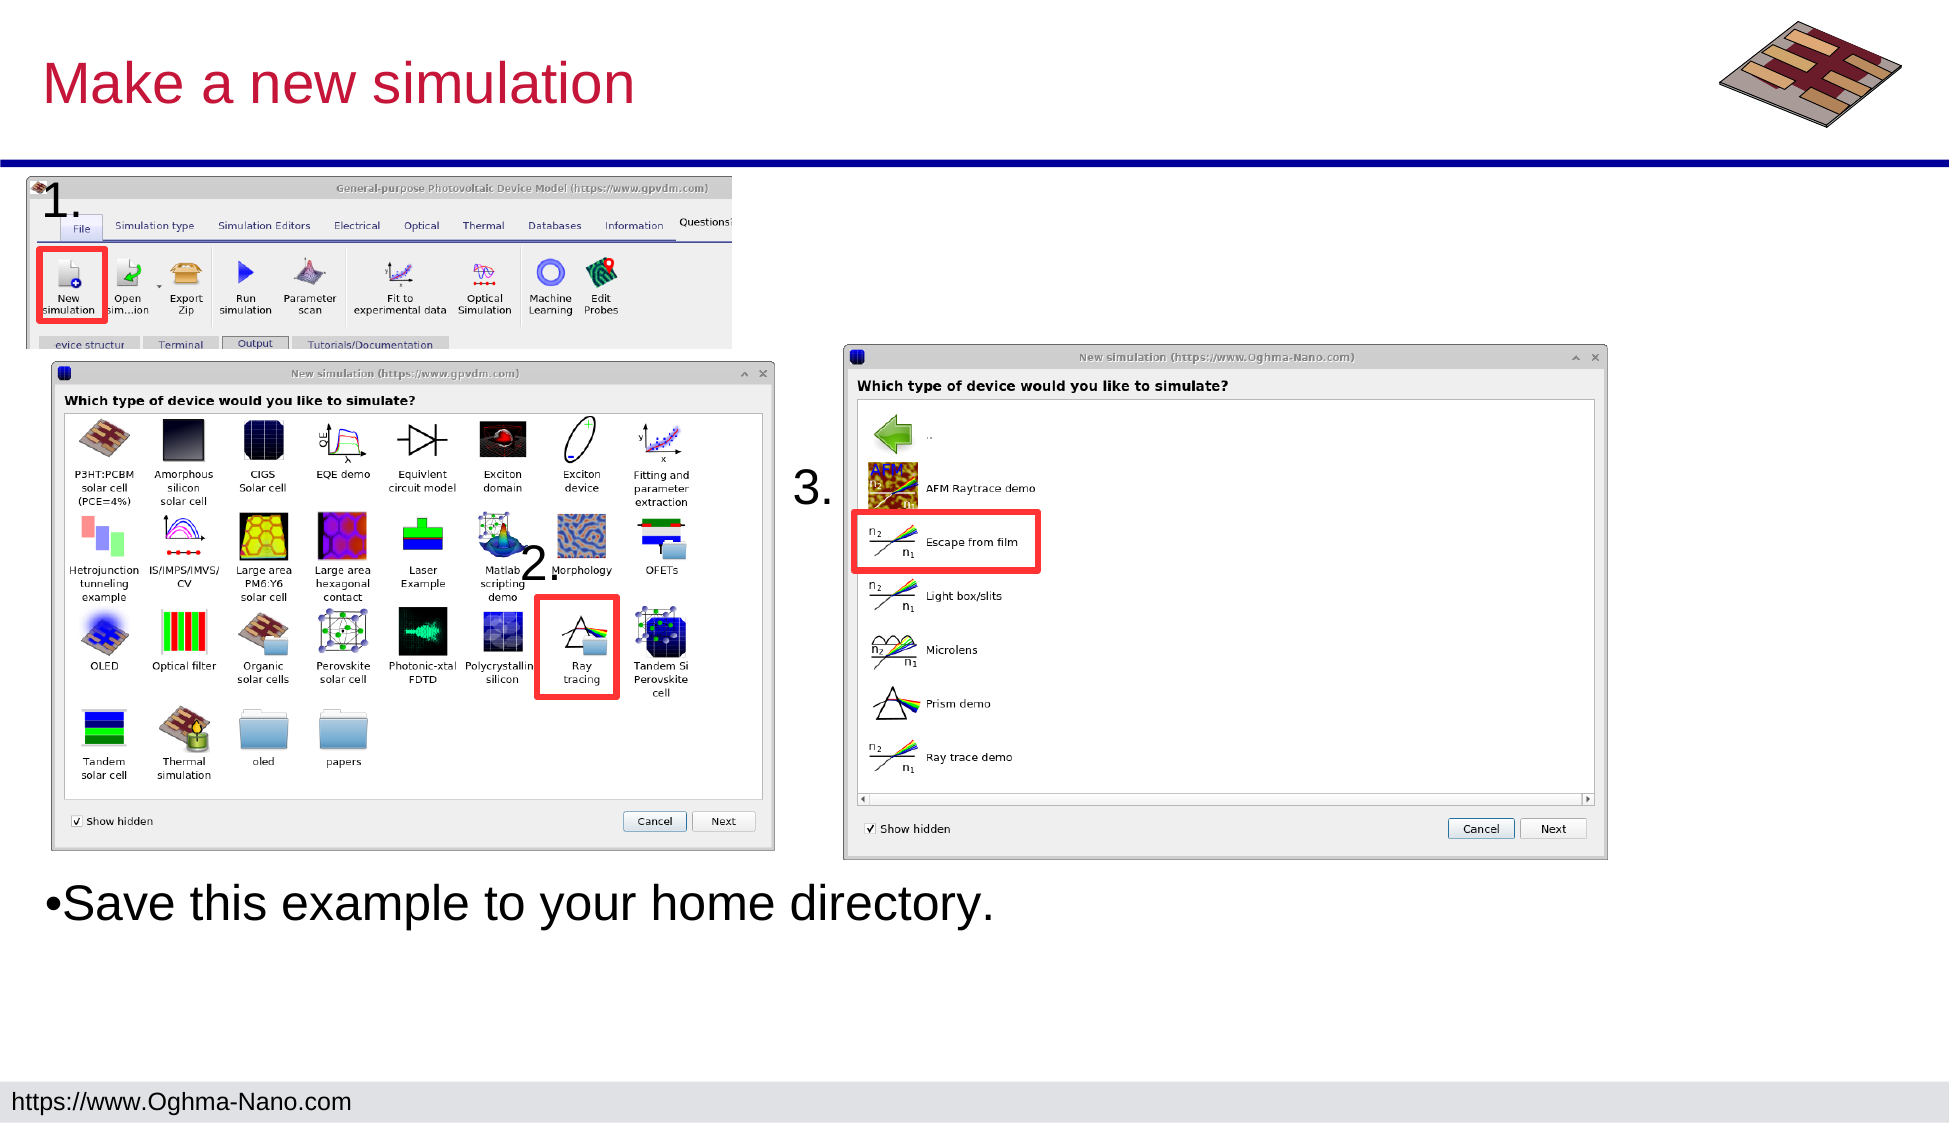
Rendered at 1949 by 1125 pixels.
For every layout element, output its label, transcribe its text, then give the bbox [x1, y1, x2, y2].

list Save this example to your home directory. [44, 875, 1490, 1125]
picture [51, 361, 775, 851]
picture [843, 344, 1608, 860]
title Make a new simulation [27, 31, 1636, 136]
picture [857, 515, 1035, 567]
text_box 2. [505, 523, 579, 604]
picture [26, 176, 732, 350]
text_box 3. [777, 447, 852, 530]
text_box 1. [26, 159, 101, 240]
